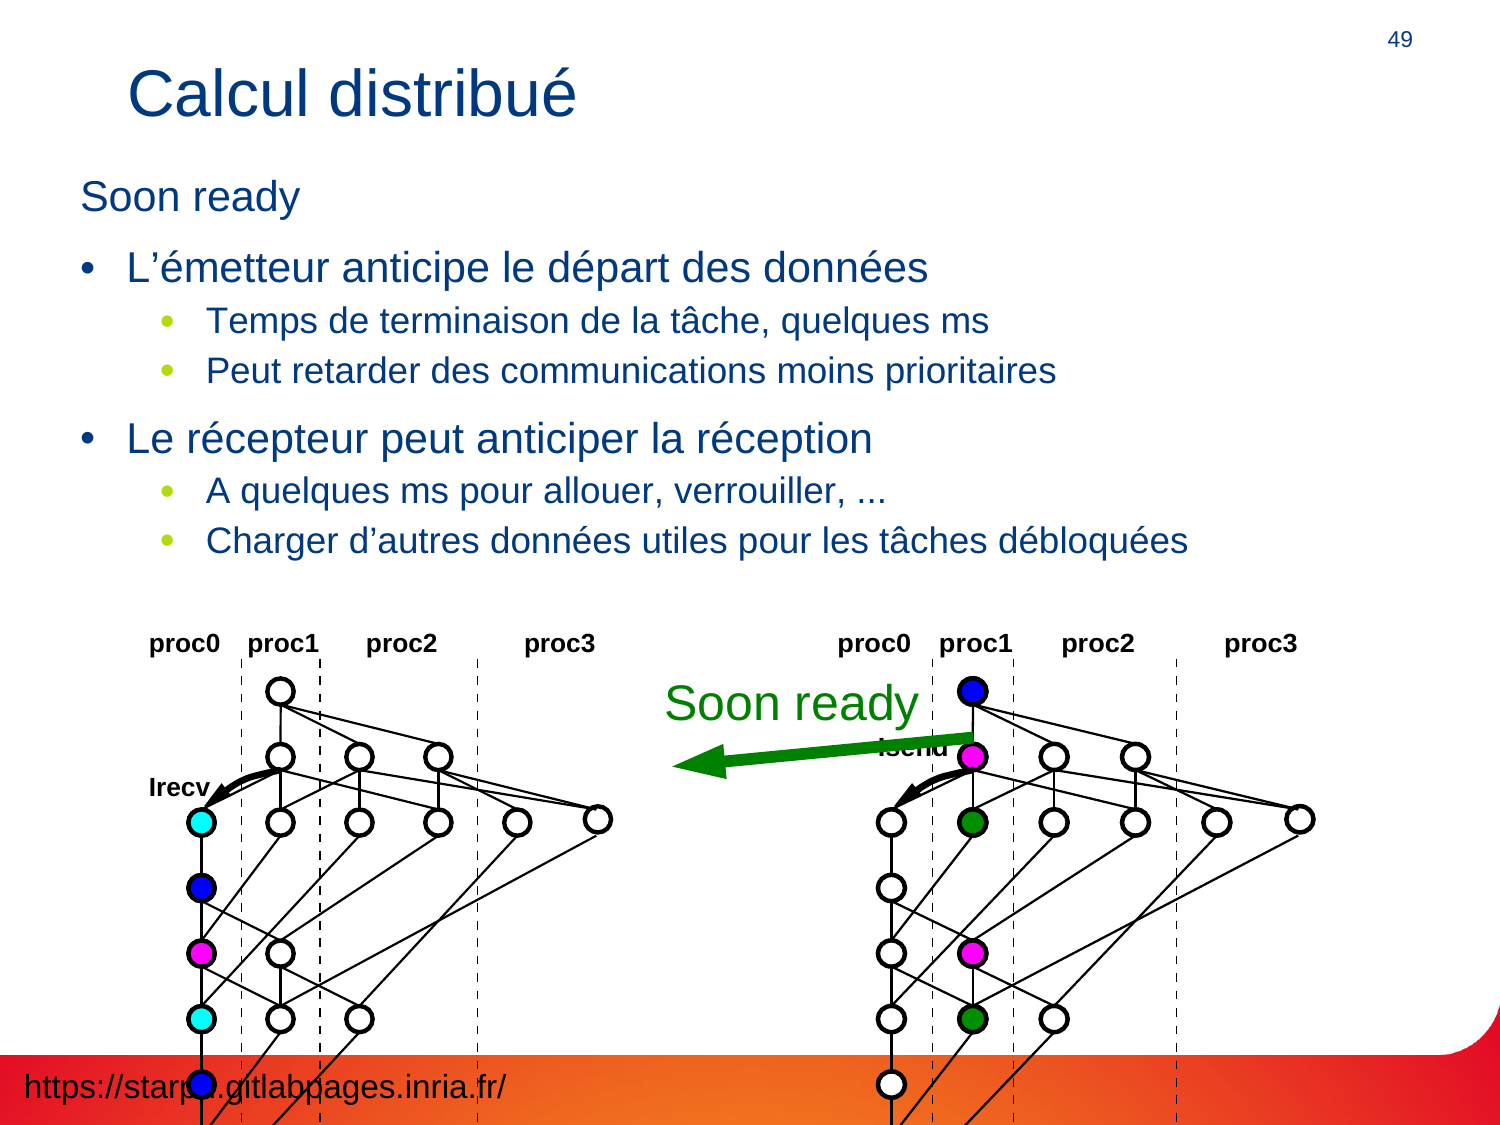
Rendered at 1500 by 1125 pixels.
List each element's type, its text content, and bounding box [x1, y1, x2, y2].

list Soon ready L’émetteur anticipe le départ des données Temps de terminaison de la tâche, quelques ms Peut retarder des communications moins prioritaires Le récepteur peut anticiper la réception A quelques ms pour allouer, verrouiller, ... Charger d’autres données utiles pour les tâches débloquées [65, 164, 1428, 946]
title Calcul distribué [112, 0, 1474, 188]
picture [0, 624, 1500, 1125]
text_box Soon ready [649, 663, 935, 738]
picture [838, 738, 896, 744]
